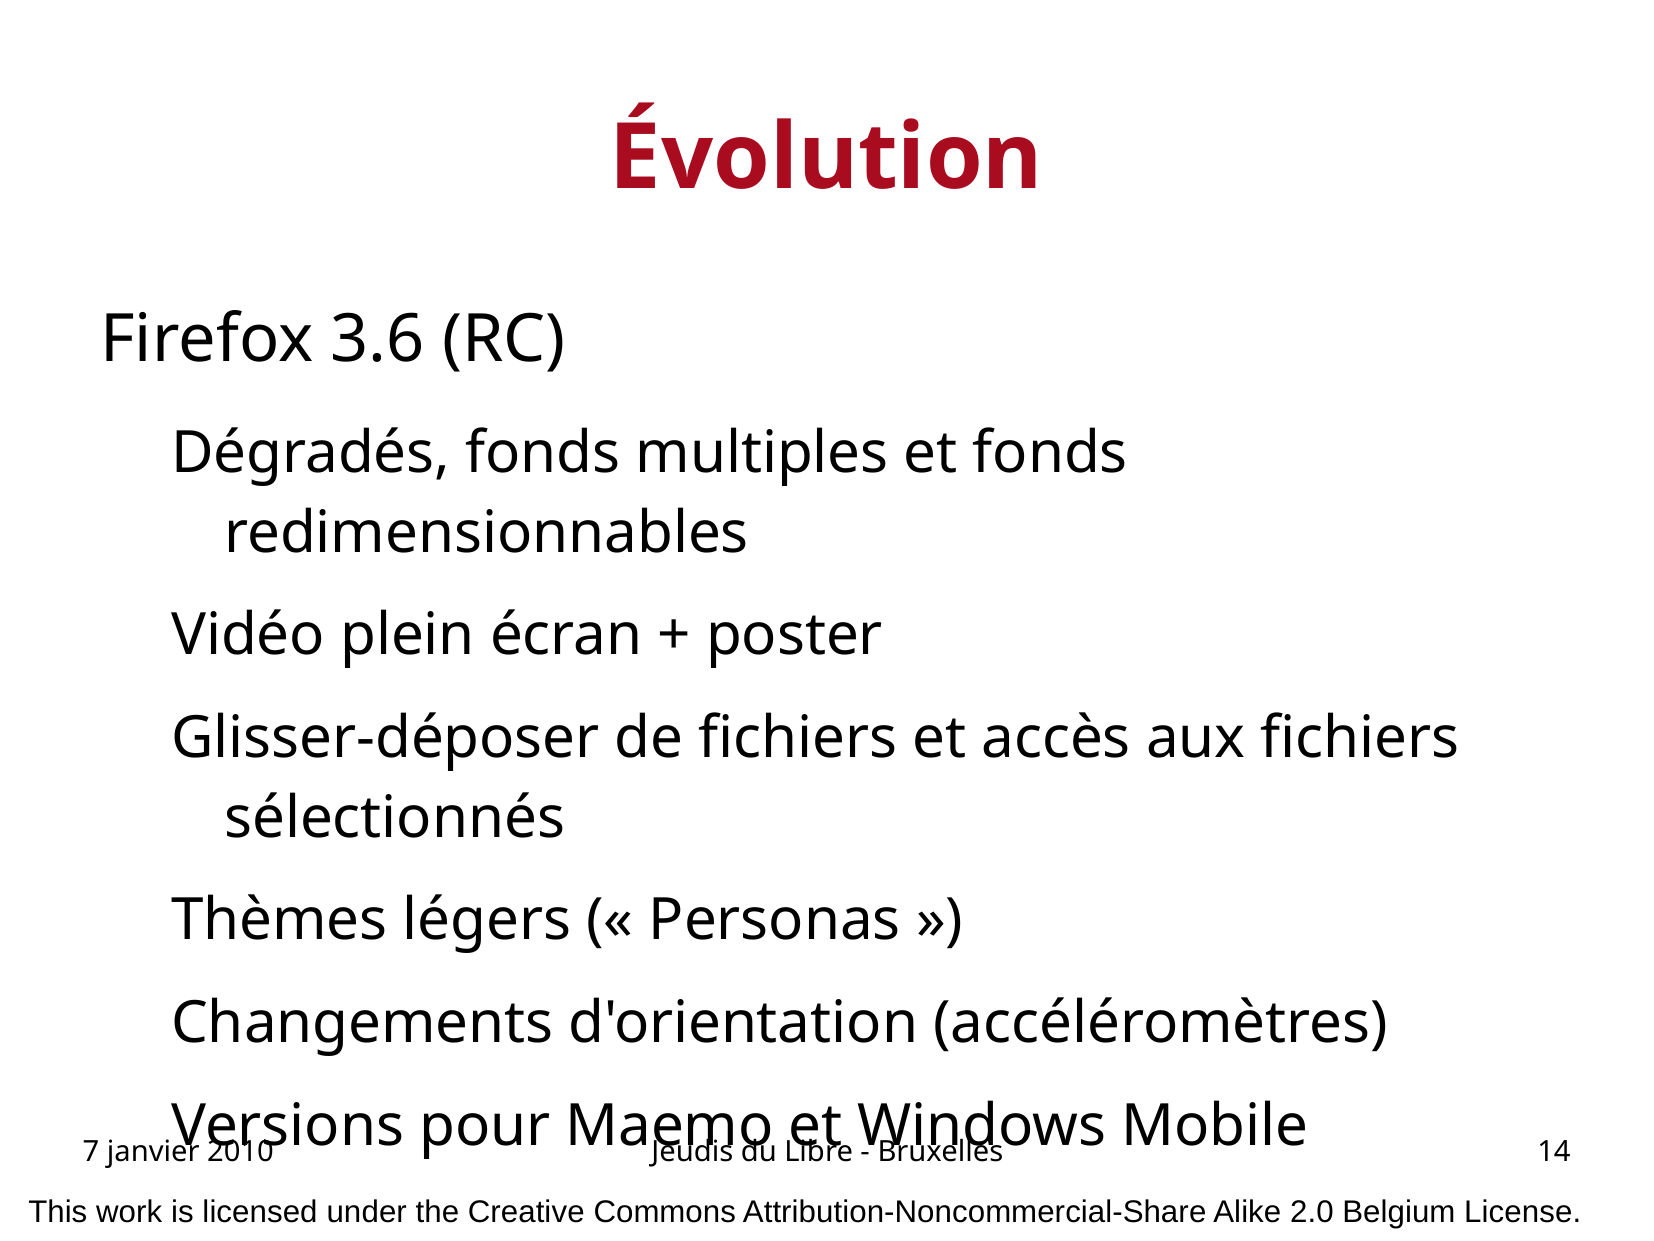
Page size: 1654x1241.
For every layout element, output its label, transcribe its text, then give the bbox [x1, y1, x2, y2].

list Firefox 3.6 (RC) Dégradés, fonds multiples et fonds redimensionnables Vidéo plein écran + poster Glisser-déposer de fichiers et accès aux fichiers sélectionnés Thèmes légers (« Personas ») Changements d'orientation (accéléromètres) Versions pour Maemo et Windows Mobile [82, 290, 1571, 1094]
title Évolution [82, 56, 1571, 250]
text_box This work is licensed under the Creative Commons Attribution-Noncommercial-Share Alike 2.0 Belgium License. [13, 1187, 1654, 1241]
